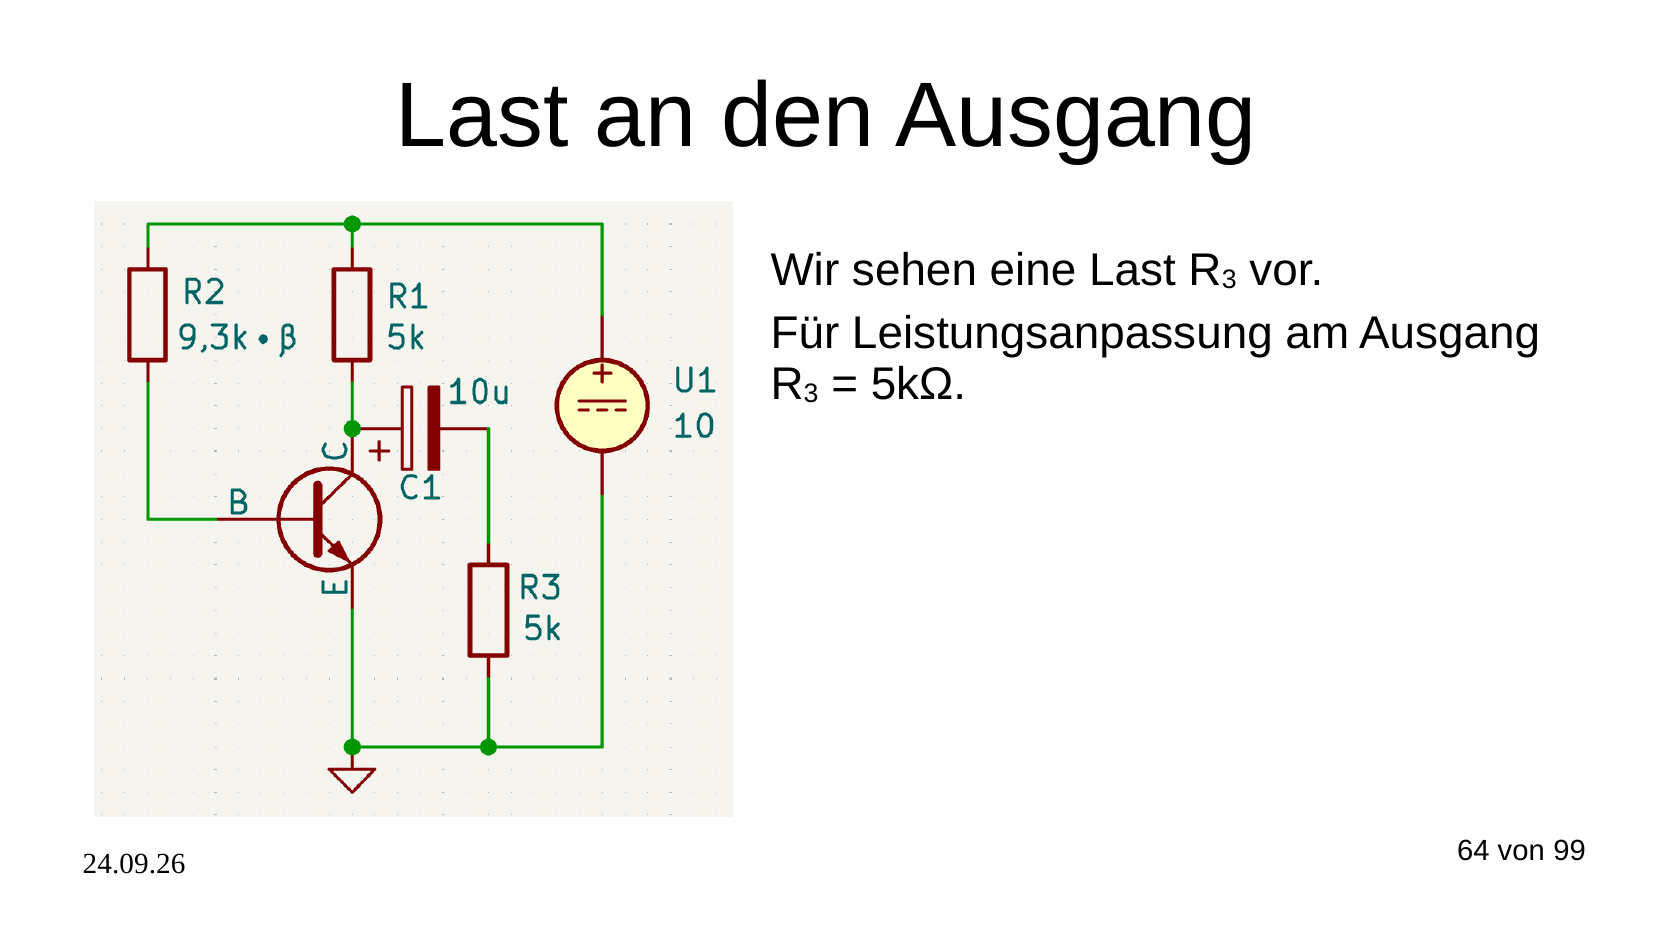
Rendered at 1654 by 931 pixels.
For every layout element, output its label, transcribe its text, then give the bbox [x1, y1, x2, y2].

title Last an den Ausgang [82, 37, 1571, 193]
picture [94, 201, 733, 817]
text_box Wir sehen eine Last R3 vor. Für Leistungsanpassung am Ausgang R3 = 5kΩ. [755, 236, 1554, 417]
